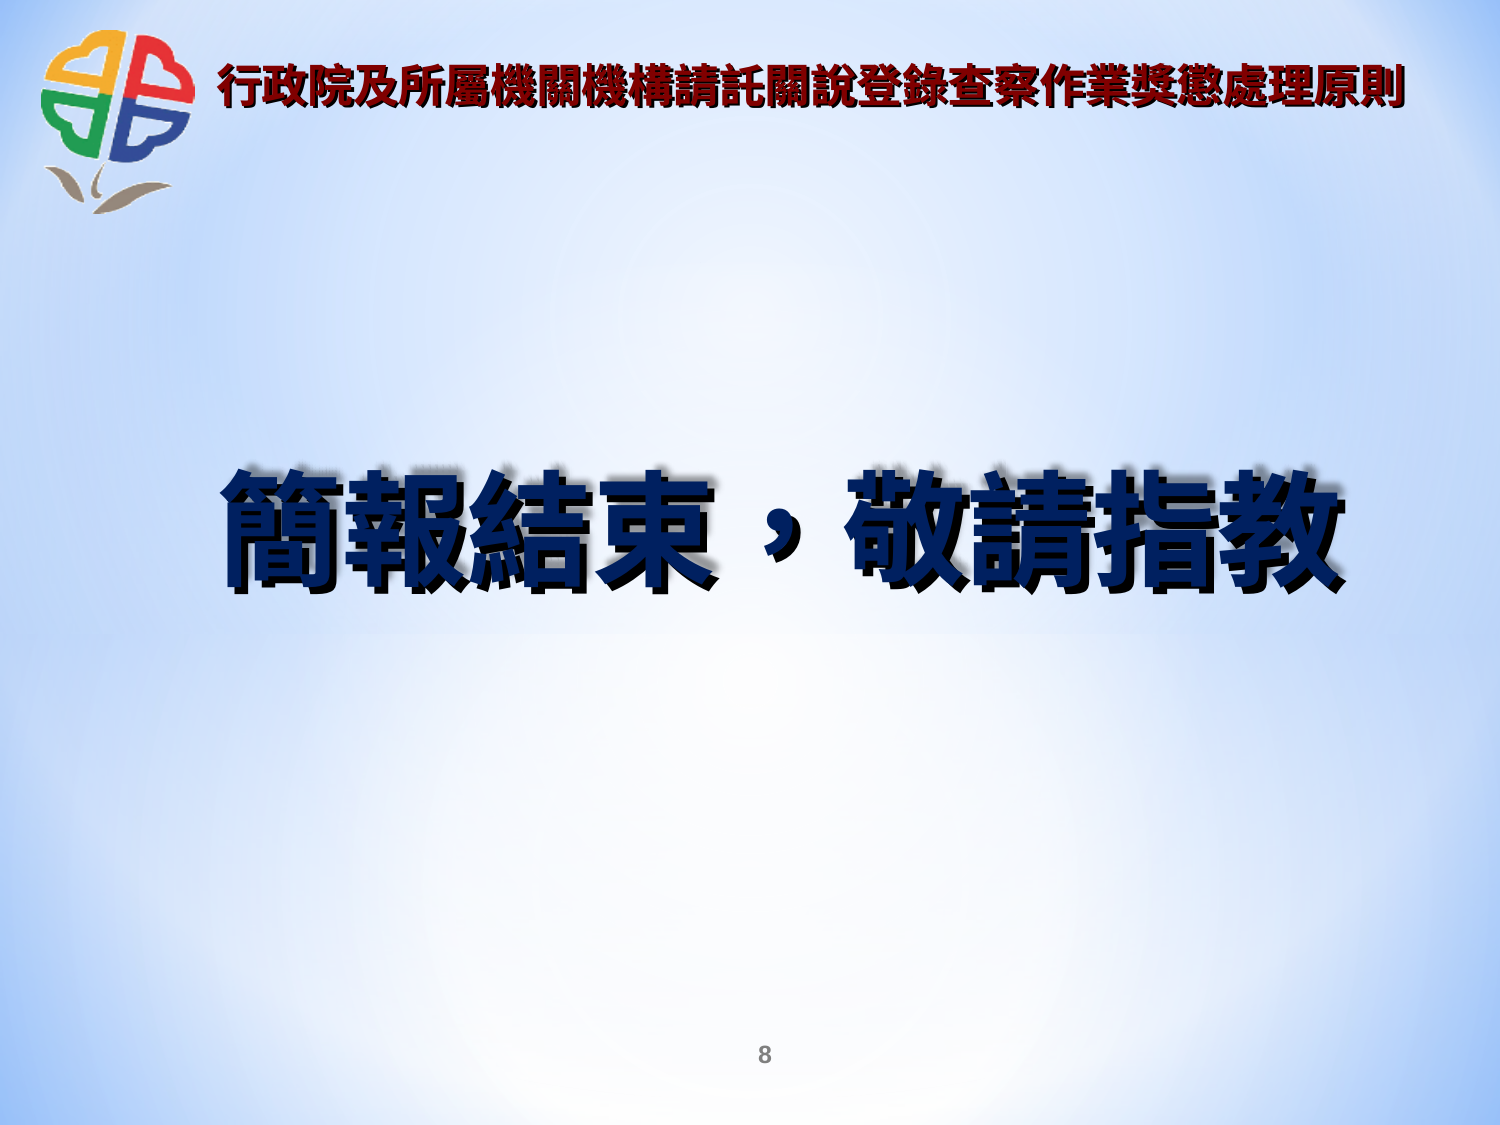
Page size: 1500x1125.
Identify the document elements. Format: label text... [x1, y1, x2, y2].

picture [0, 0, 1500, 1125]
title 行政院及所屬機關機構請託關說登錄查察作業獎懲處理原則 [195, 48, 1483, 197]
text_box 簡報結束，敬請指教 [201, 443, 1372, 610]
text_box <編號> [615, 1023, 916, 1084]
